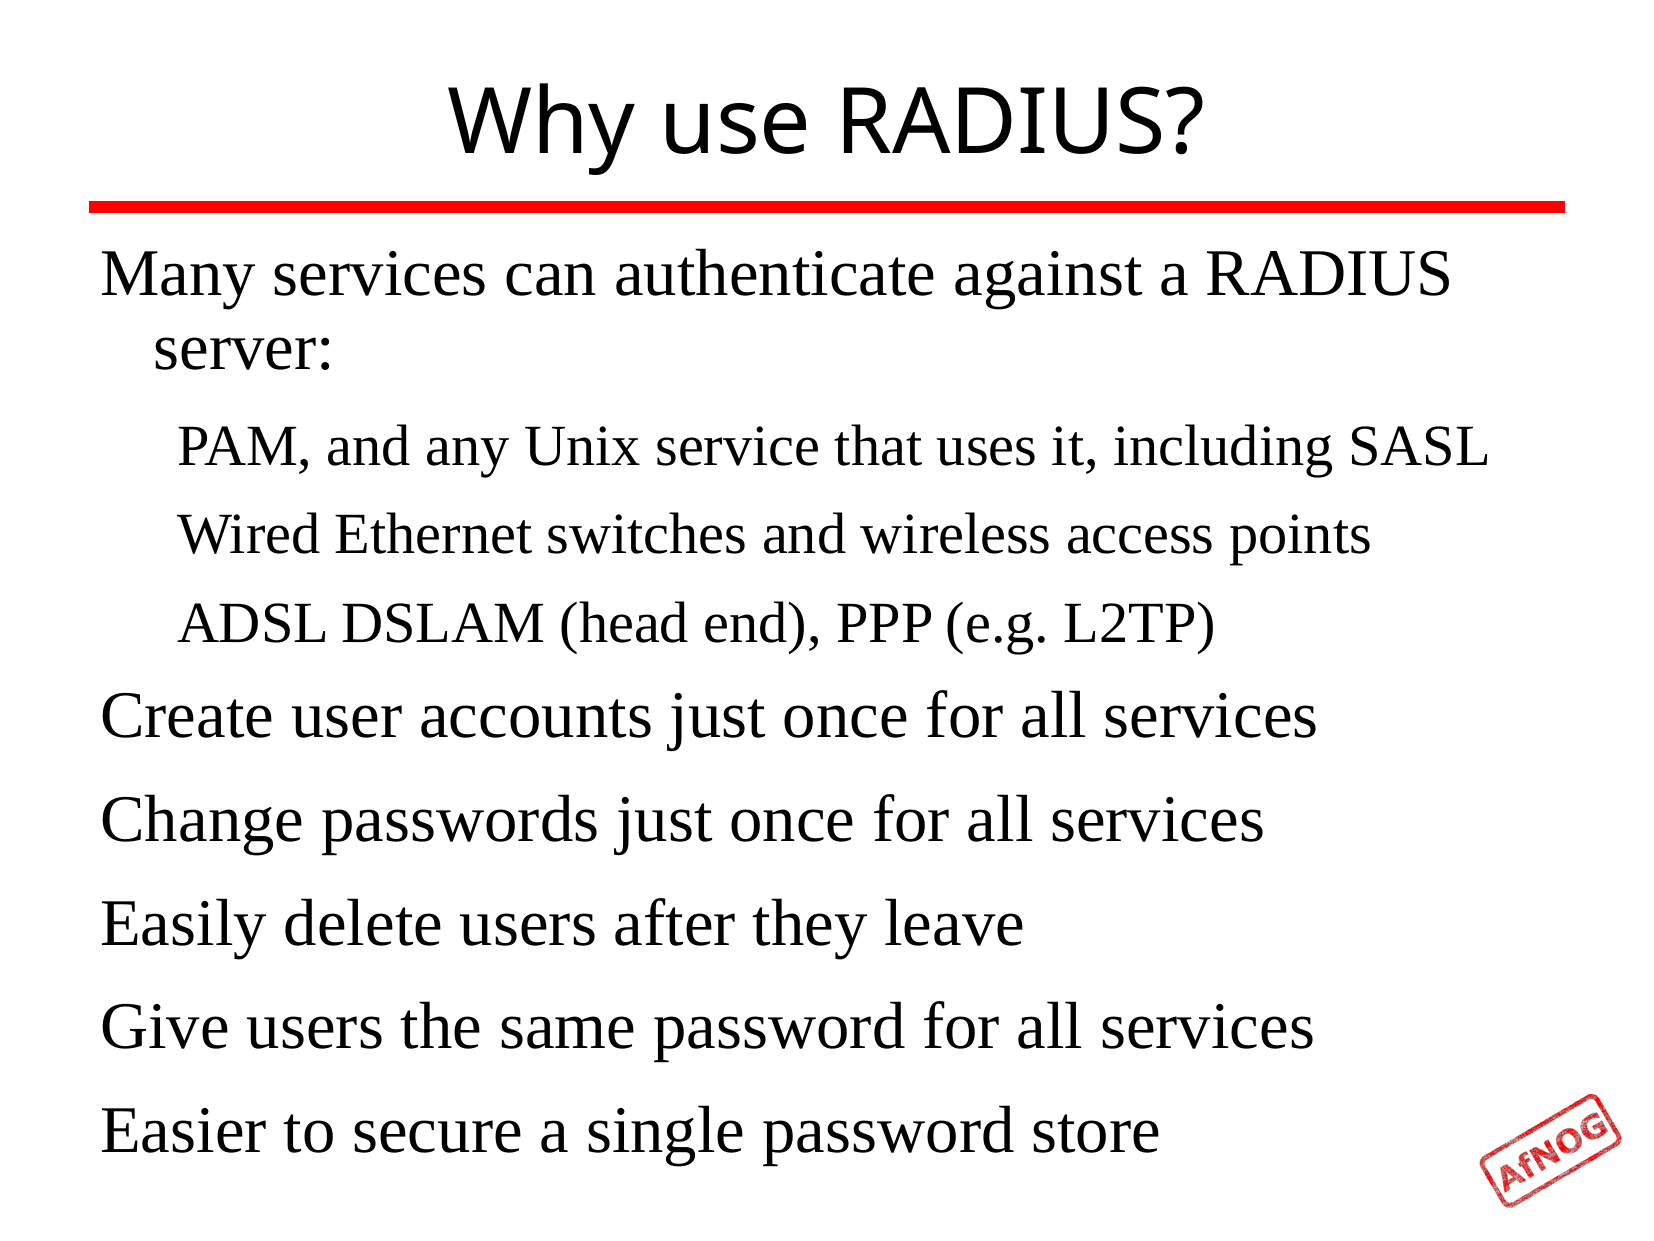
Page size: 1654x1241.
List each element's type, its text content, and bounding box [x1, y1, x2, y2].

list Many services can authenticate against a RADIUS server: PAM, and any Unix service that uses it, including SASL Wired Ethernet switches and wireless access points ADSL DSLAM (head end), PPP (e.g. L2TP) Create user accounts just once for all services Change passwords just once for all services Easily delete users after they leave Give users the same password for all services Easier to secure a single password store [82, 236, 1571, 1167]
title Why use RADIUS? [88, 29, 1565, 207]
picture [1476, 1090, 1625, 1211]
